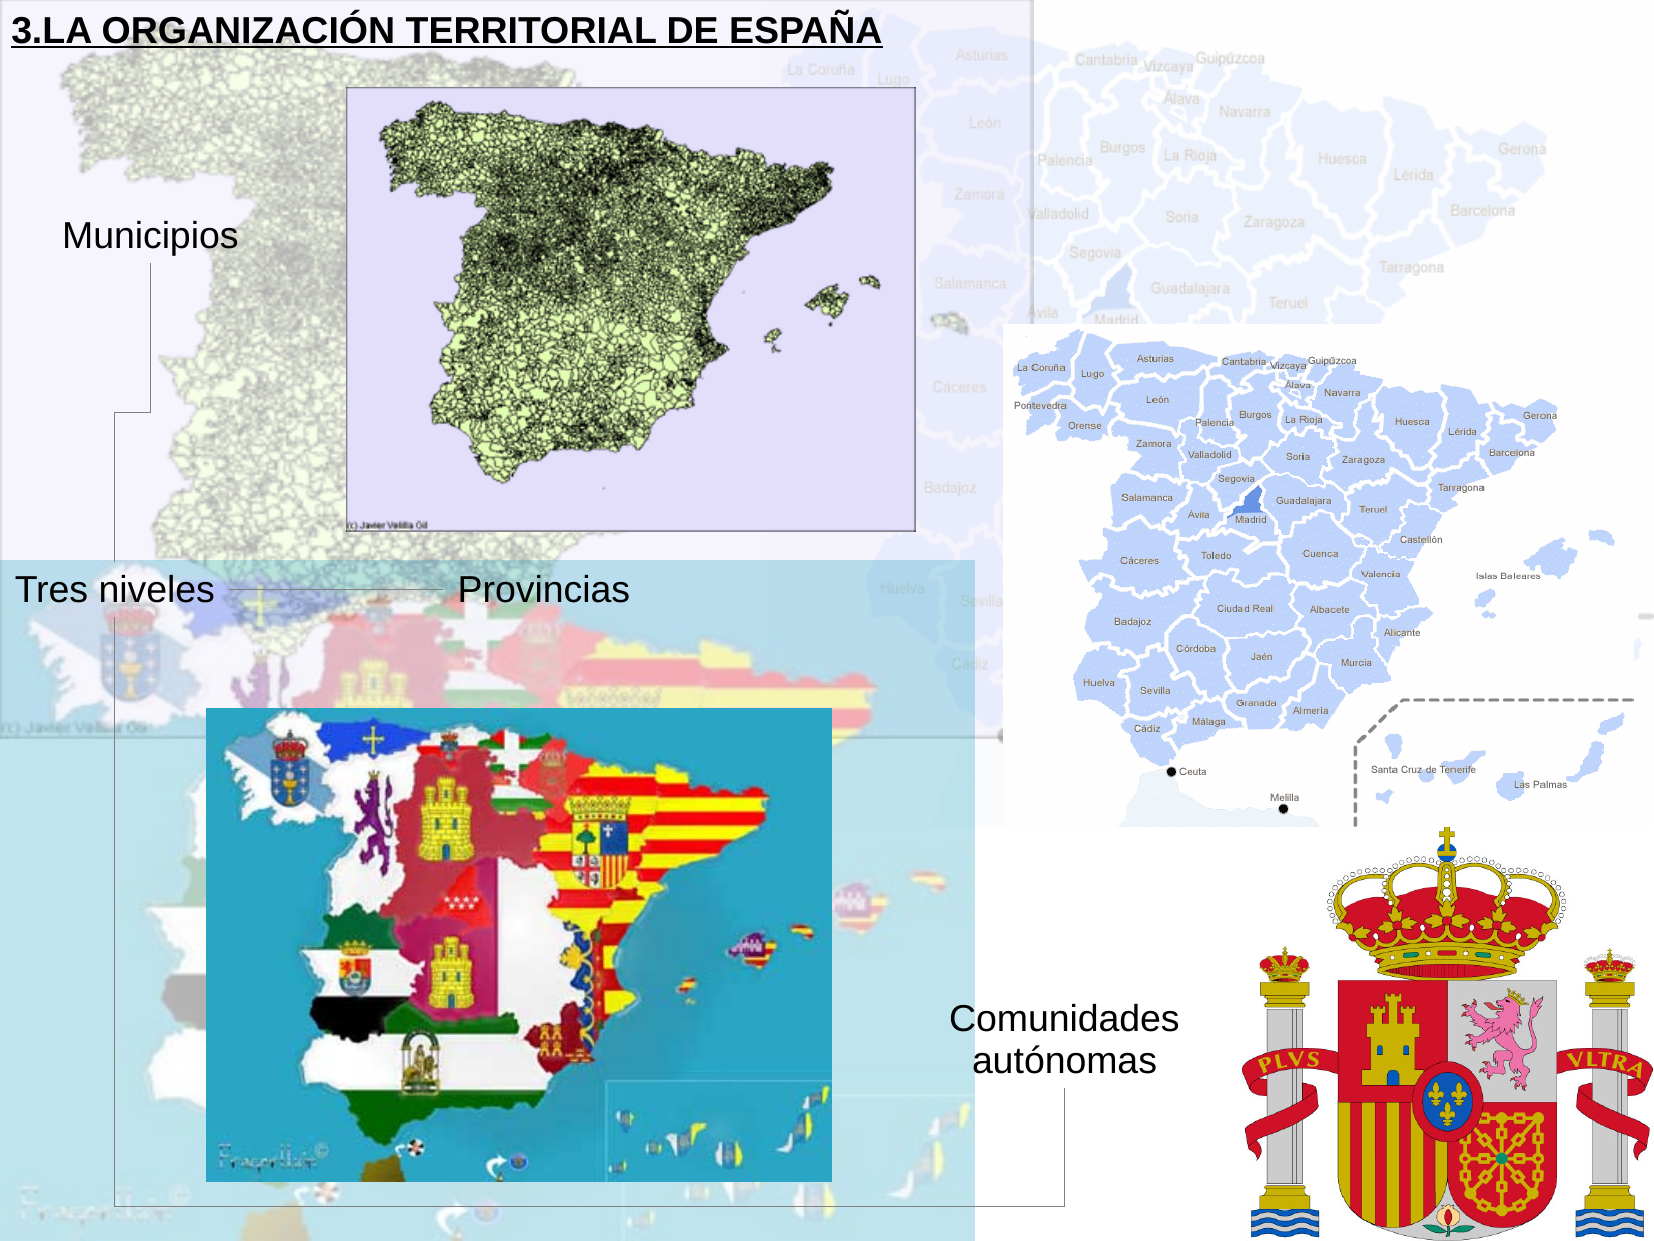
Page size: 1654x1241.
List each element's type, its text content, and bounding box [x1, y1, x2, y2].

text_box 3.LA ORGANIZACIÓN TERRITORIAL DE ESPAÑA [0, 2, 898, 60]
text_box Tres niveles [0, 561, 230, 618]
picture [0, 0, 1654, 1241]
picture [0, 618, 975, 1241]
text_box Provincias [442, 561, 646, 618]
text_box Municipios [47, 206, 254, 264]
text_box Comunidades autónomas [934, 989, 1195, 1089]
